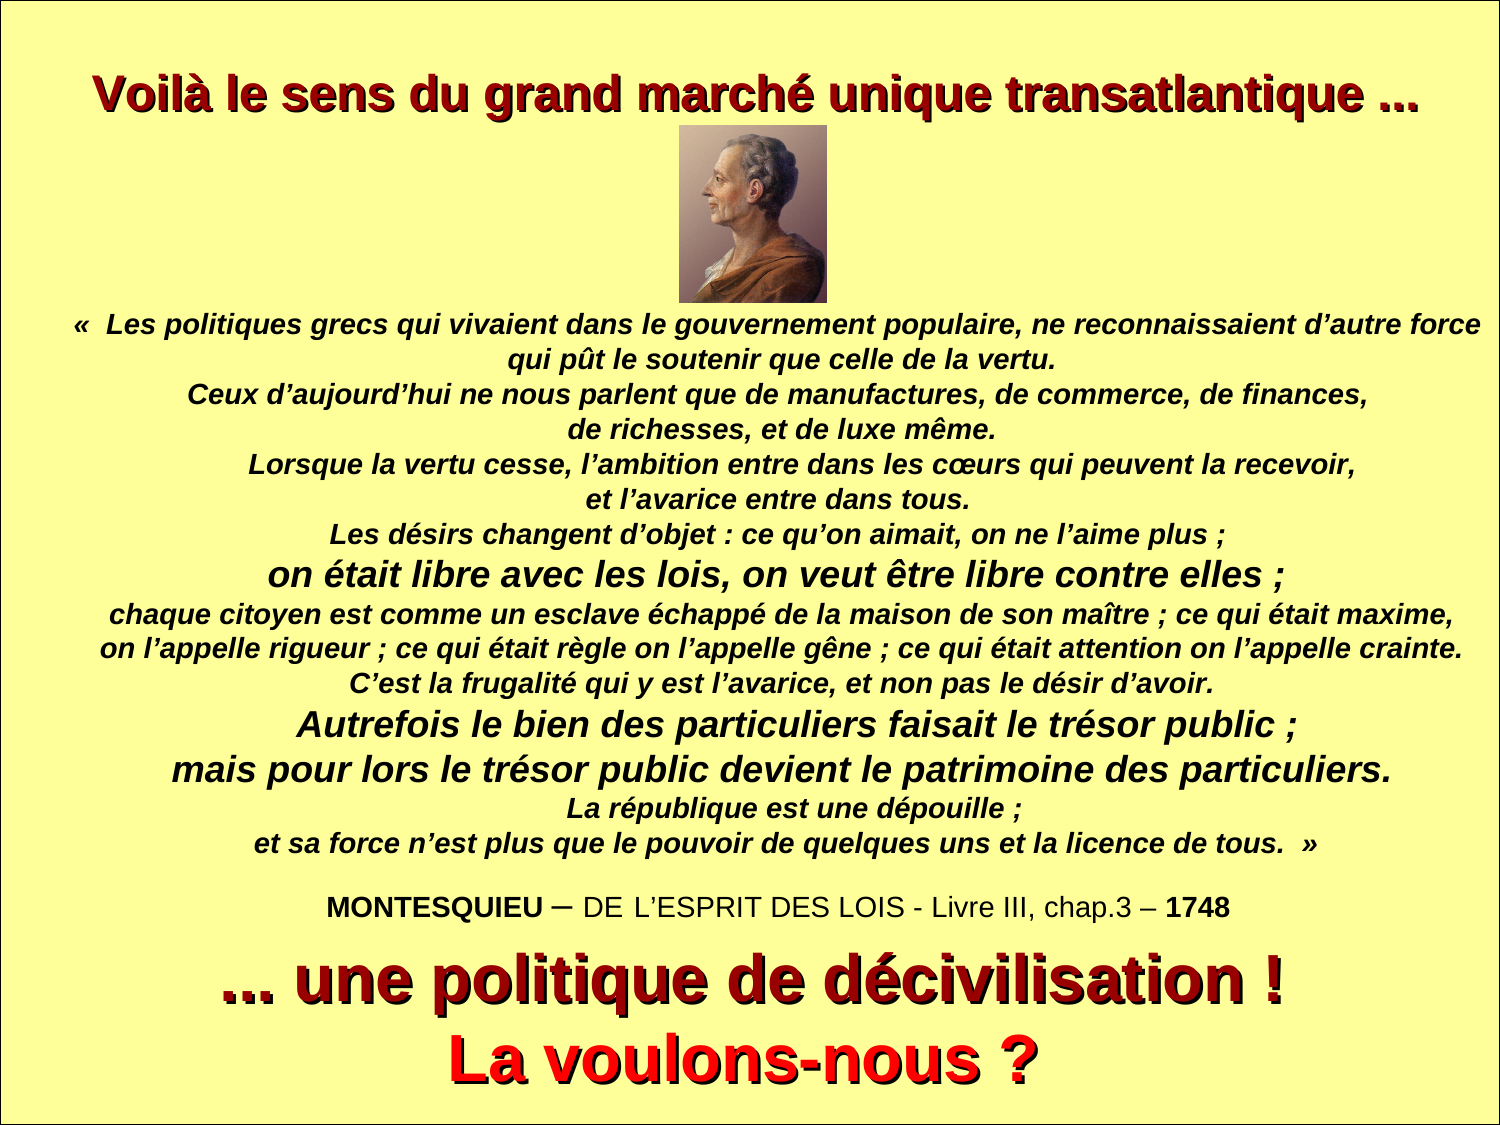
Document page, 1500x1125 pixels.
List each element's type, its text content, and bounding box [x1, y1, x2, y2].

text_box ... une politique de décivilisation ! La voulons-nous ? [76, 928, 1430, 1102]
text_box Voilà le sens du grand marché unique transatlantique ... [76, 54, 1430, 126]
picture [679, 126, 827, 303]
text_box « Les politiques grecs qui vivaient dans le gouvernement populaire, ne reconnaissaient d’autre force qui pût le soutenir que celle de la vertu. Ceux d’aujourd’hui ne nous parlent que de manufactures, de commerce, de finances, de richesses, et de luxe même. Lorsque la vertu cesse, l’ambition entre dans les cœurs qui peuvent la recevoir, et l’avarice entre dans tous. Les désirs changent d’objet : ce qu’on aimait, on ne l’aime plus ; on était libre avec les lois, on veut être libre contre elles ; chaque citoyen est comme un esclave échappé de la maison de son maître ; ce qui était maxime, on l’appelle rigueur ; ce qui était règle on l’appelle gêne ; ce qui était attention on l’appelle crainte. C’est la frugalité qui y est l’avarice, et non pas le désir d’avoir. Autrefois le bien des particuliers faisait le trésor public ; mais pour lors le trésor public devient le patrimoine des particuliers. La république est une dépouille ; et sa force n’est plus que le pouvoir de quelques uns et la licence de tous. » MONTESQUIEU – DE L’ESPRIT DES LOIS - Livre III, chap.3 – 1748 [0, 0, 1500, 1125]
